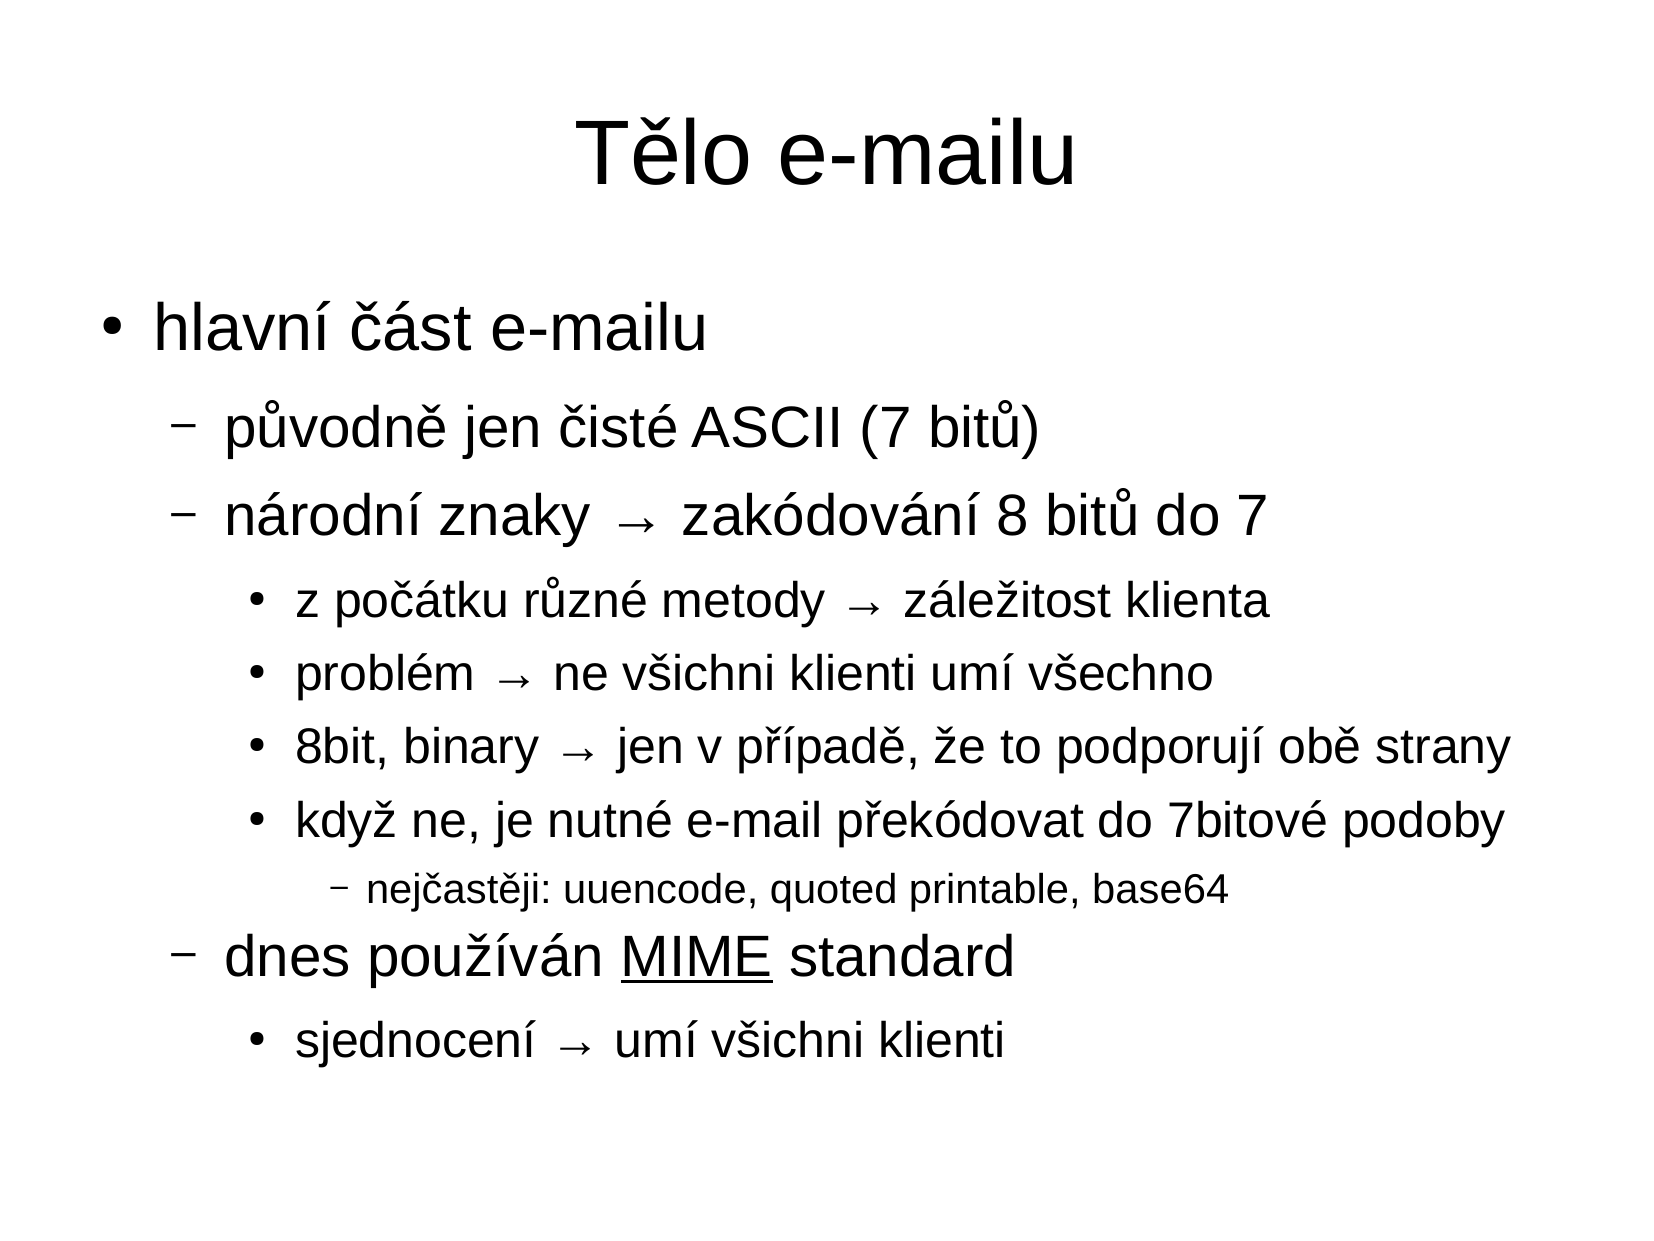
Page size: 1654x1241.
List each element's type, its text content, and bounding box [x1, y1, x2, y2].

title Tělo e-mailu [82, 49, 1571, 257]
list hlavní část e-mailu původně jen čisté ASCII (7 bitů) národní znaky → zakódování 8 bitů do 7 z počátku různé metody → záležitost klienta problém → ne všichni klienti umí všechno 8bit, binary → jen v případě, že to podporují obě strany když ne, je nutné e-mail překódovat do 7bitové podoby nejčastěji: uuencode, quoted printable, base64 dnes používán MIME standard sjednocení → umí všichni klienti [82, 290, 1571, 1161]
